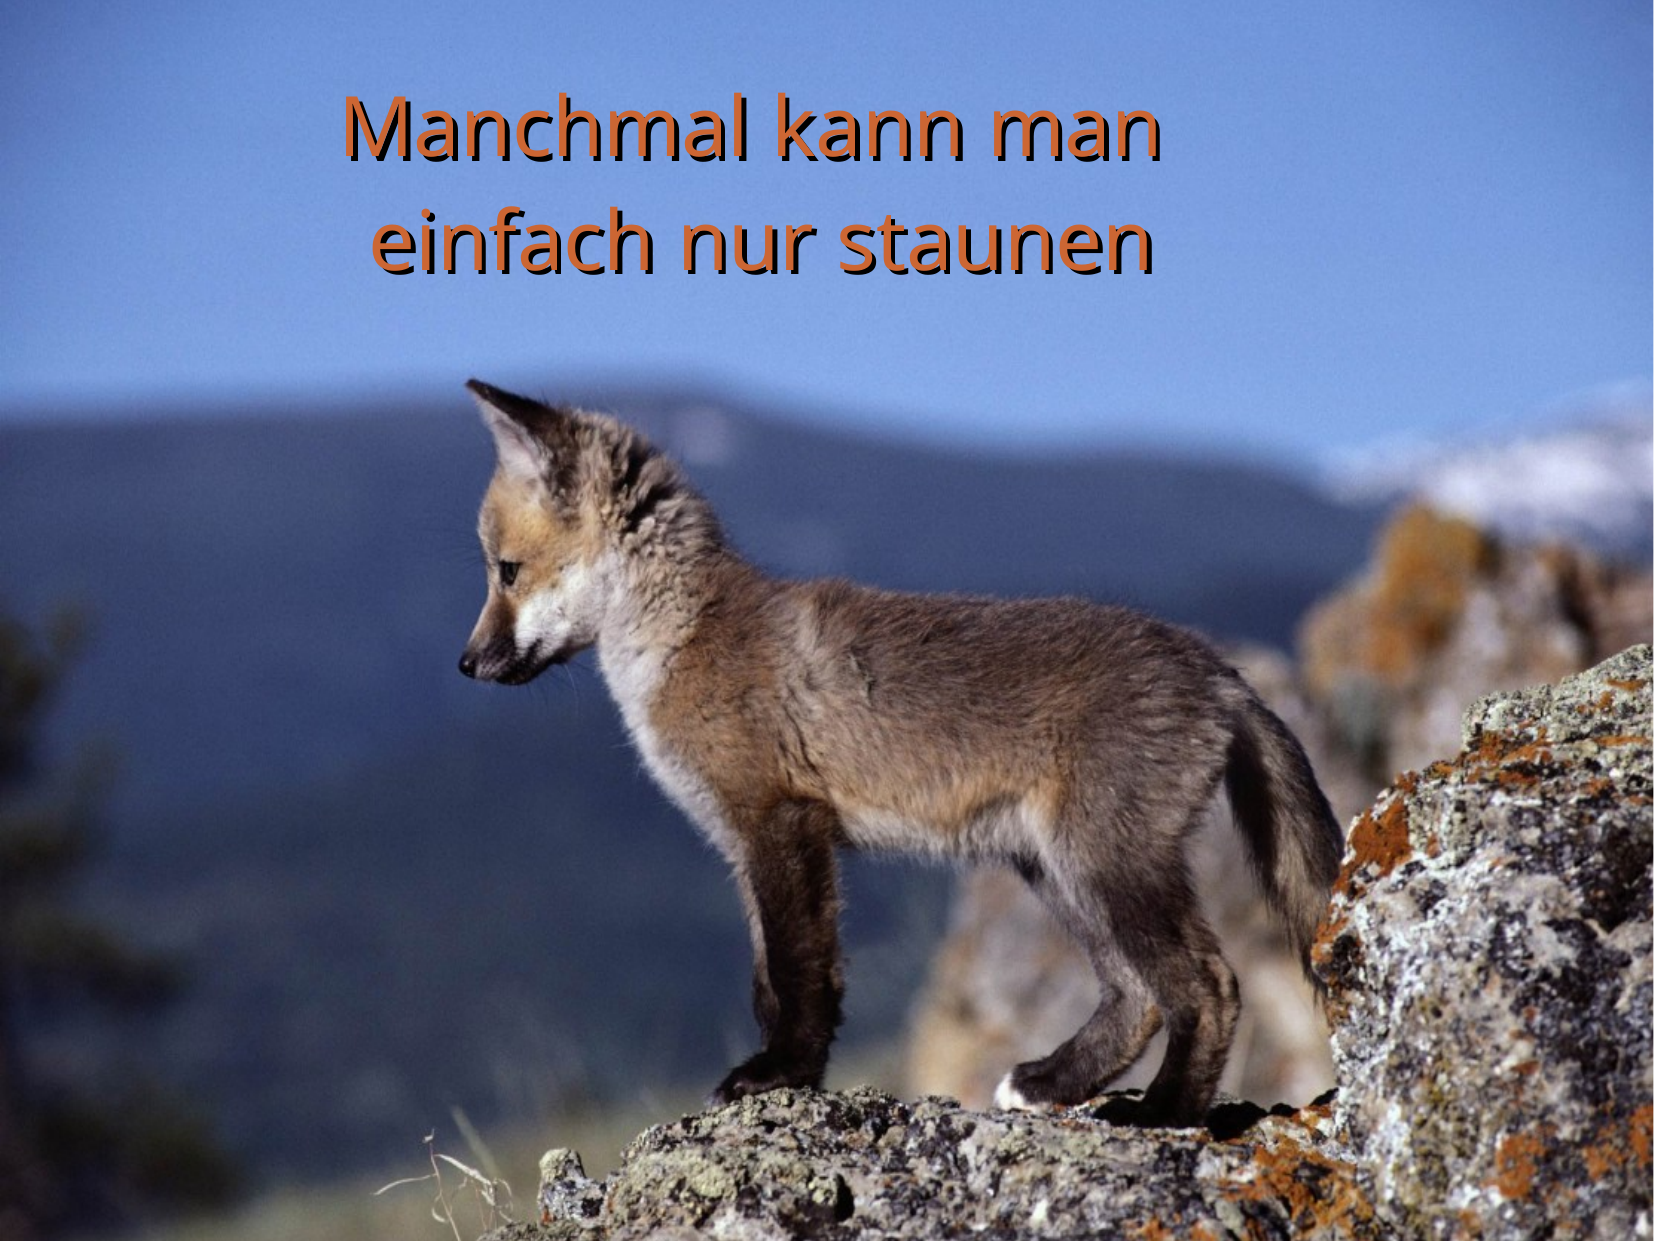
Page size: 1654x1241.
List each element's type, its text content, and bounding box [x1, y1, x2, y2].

title Manchmal kann man einfach nur staunen [17, 0, 1506, 381]
picture [0, 0, 1654, 1241]
